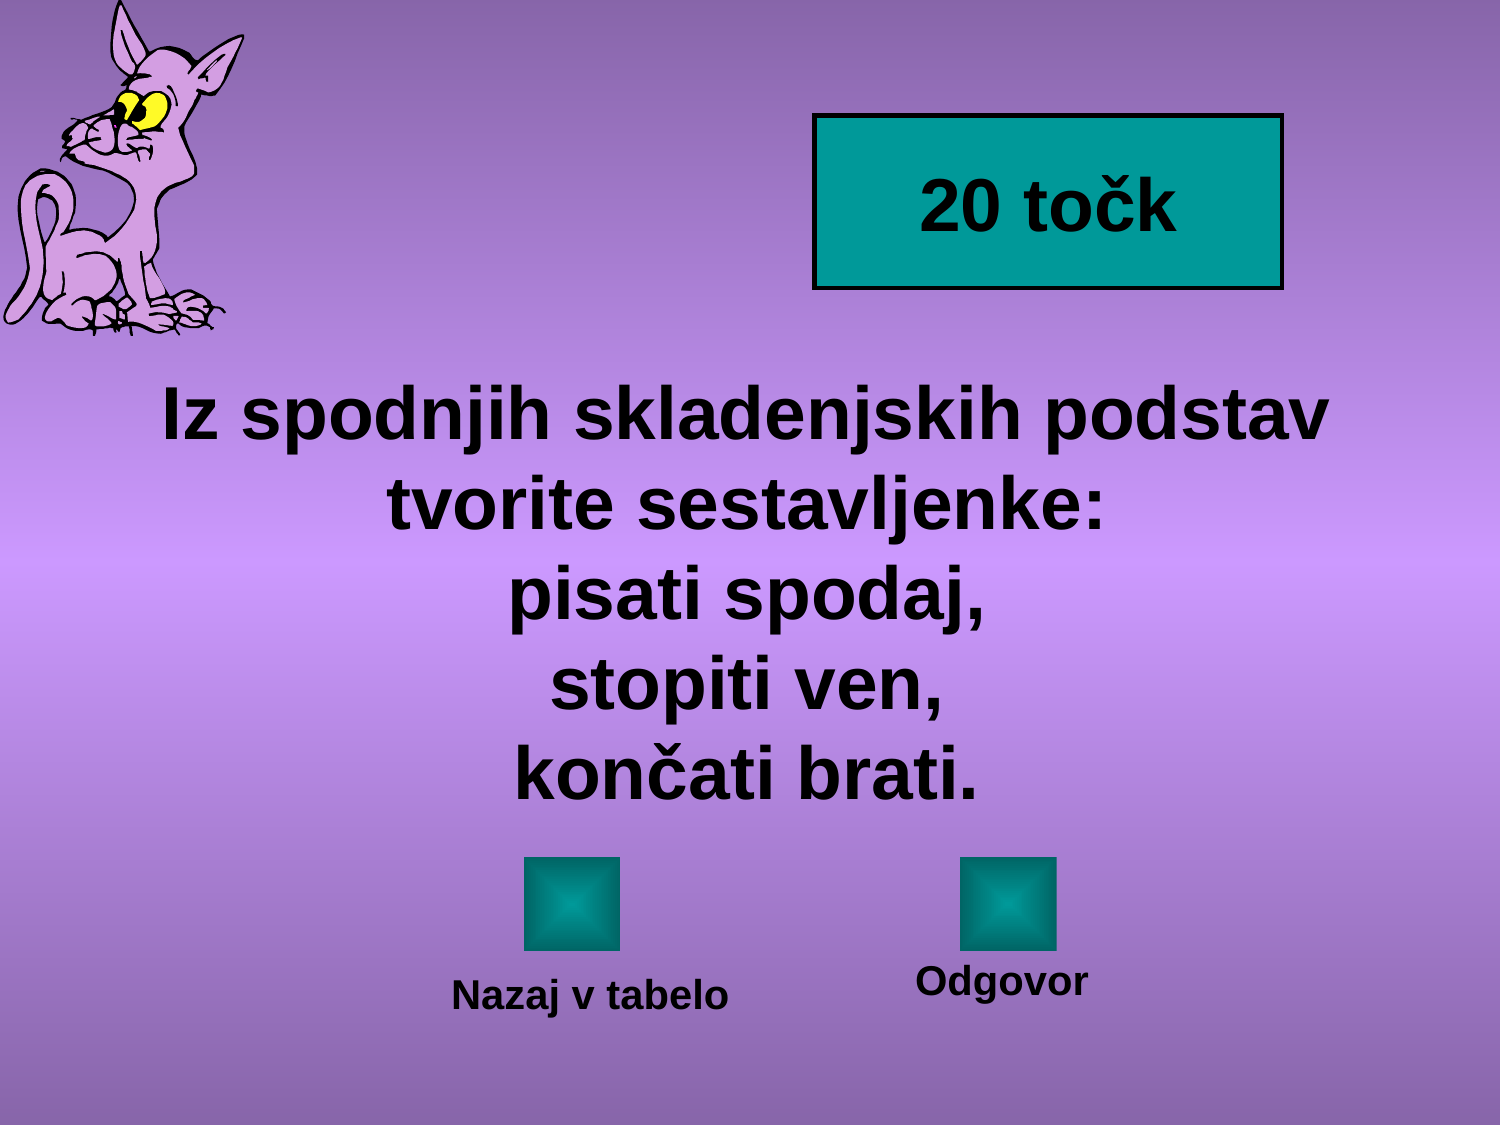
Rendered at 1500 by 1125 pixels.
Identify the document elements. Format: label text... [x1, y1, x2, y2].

text_box 20 točk [814, 115, 1282, 288]
text_box Iz spodnjih skladenjskih podstav tvorite sestavljenke: pisati spodaj, stopiti ven, končati brati. [117, 356, 1376, 822]
text_box Odgovor [854, 946, 1150, 1012]
text_box Nazaj v tabelo [416, 960, 764, 1026]
text_box [524, 857, 620, 951]
text_box [960, 857, 1057, 951]
